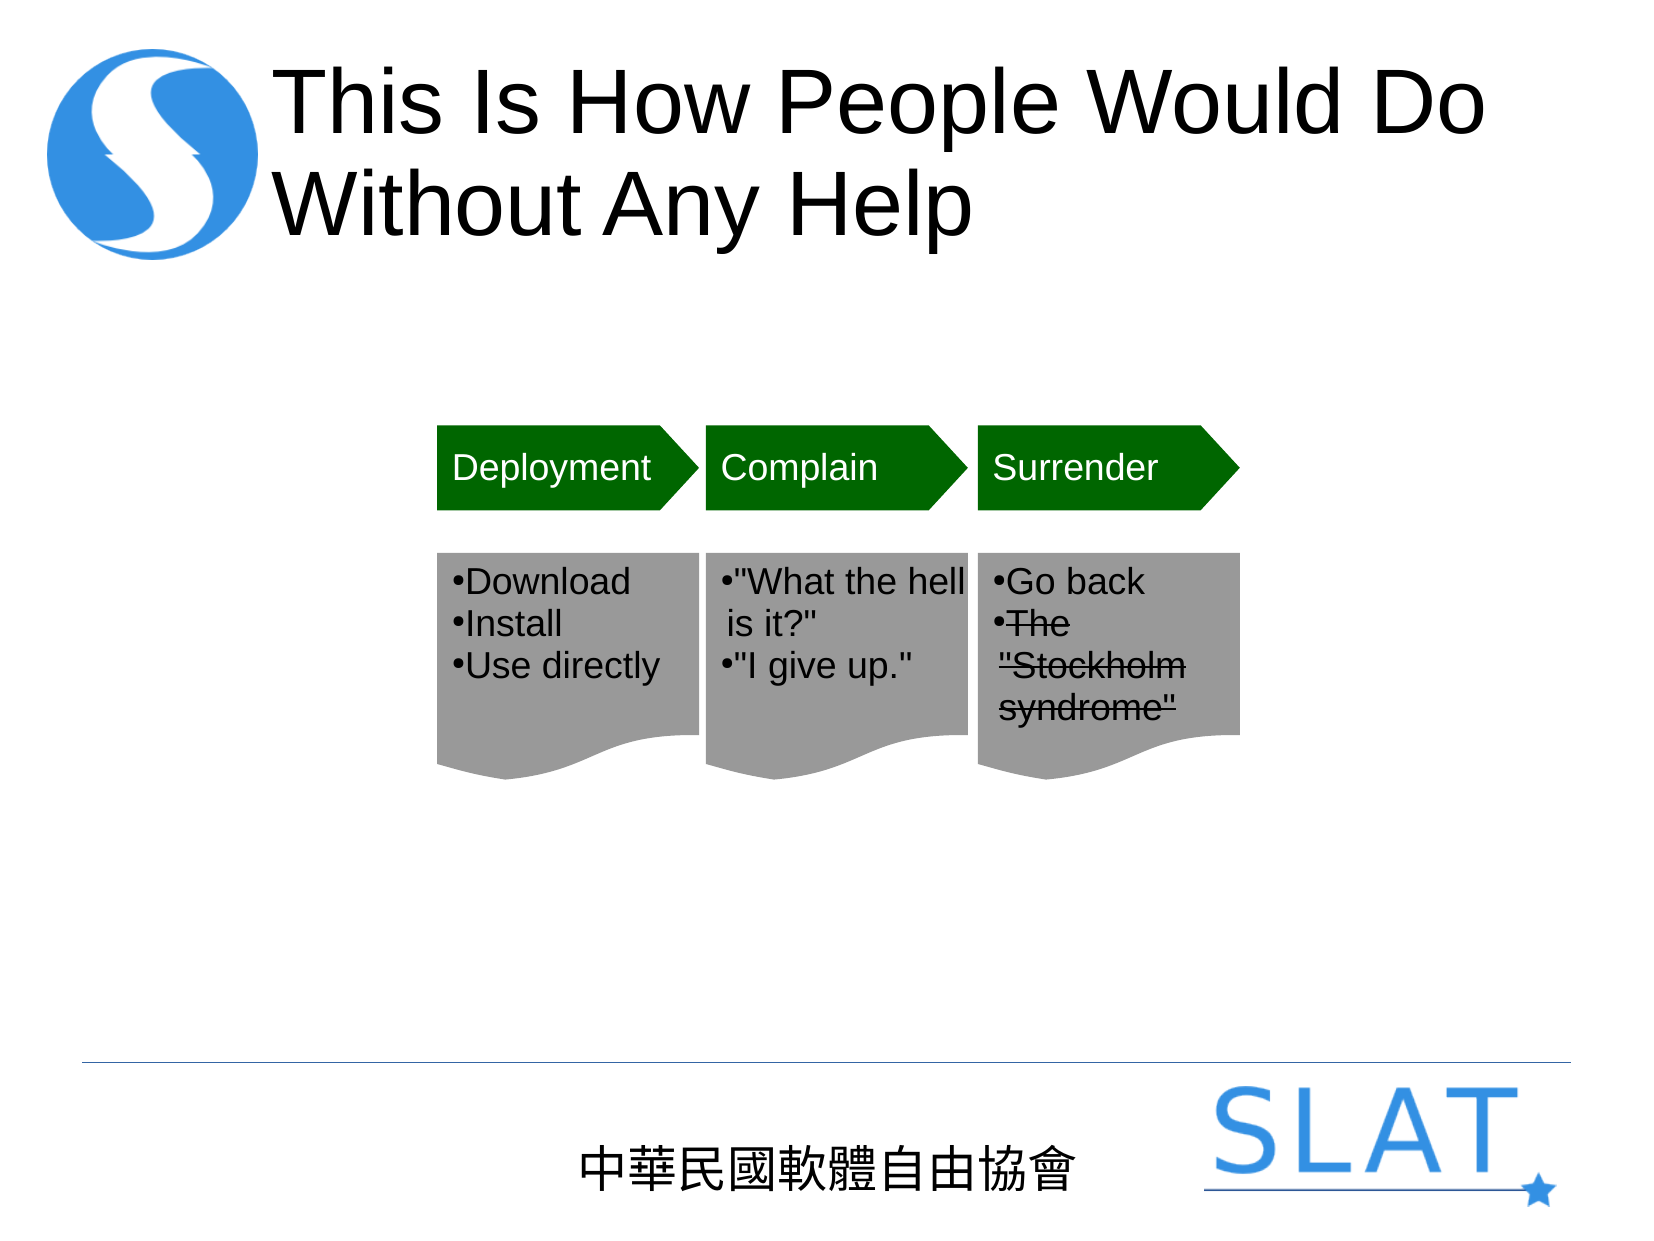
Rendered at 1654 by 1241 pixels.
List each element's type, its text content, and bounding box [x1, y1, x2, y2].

picture [1204, 1086, 1557, 1207]
text_box Surrender [977, 425, 1240, 511]
title This Is How People Would Do Without Any Help [271, 49, 1571, 257]
text_box Complain [705, 425, 968, 511]
text_box Download Install Use directly [437, 552, 700, 780]
picture [47, 49, 258, 260]
text_box "What the hell is it?" "I give up." [705, 552, 968, 780]
text_box Go back The "Stockholm syndrome" [977, 552, 1240, 780]
text_box Deployment [437, 425, 700, 511]
